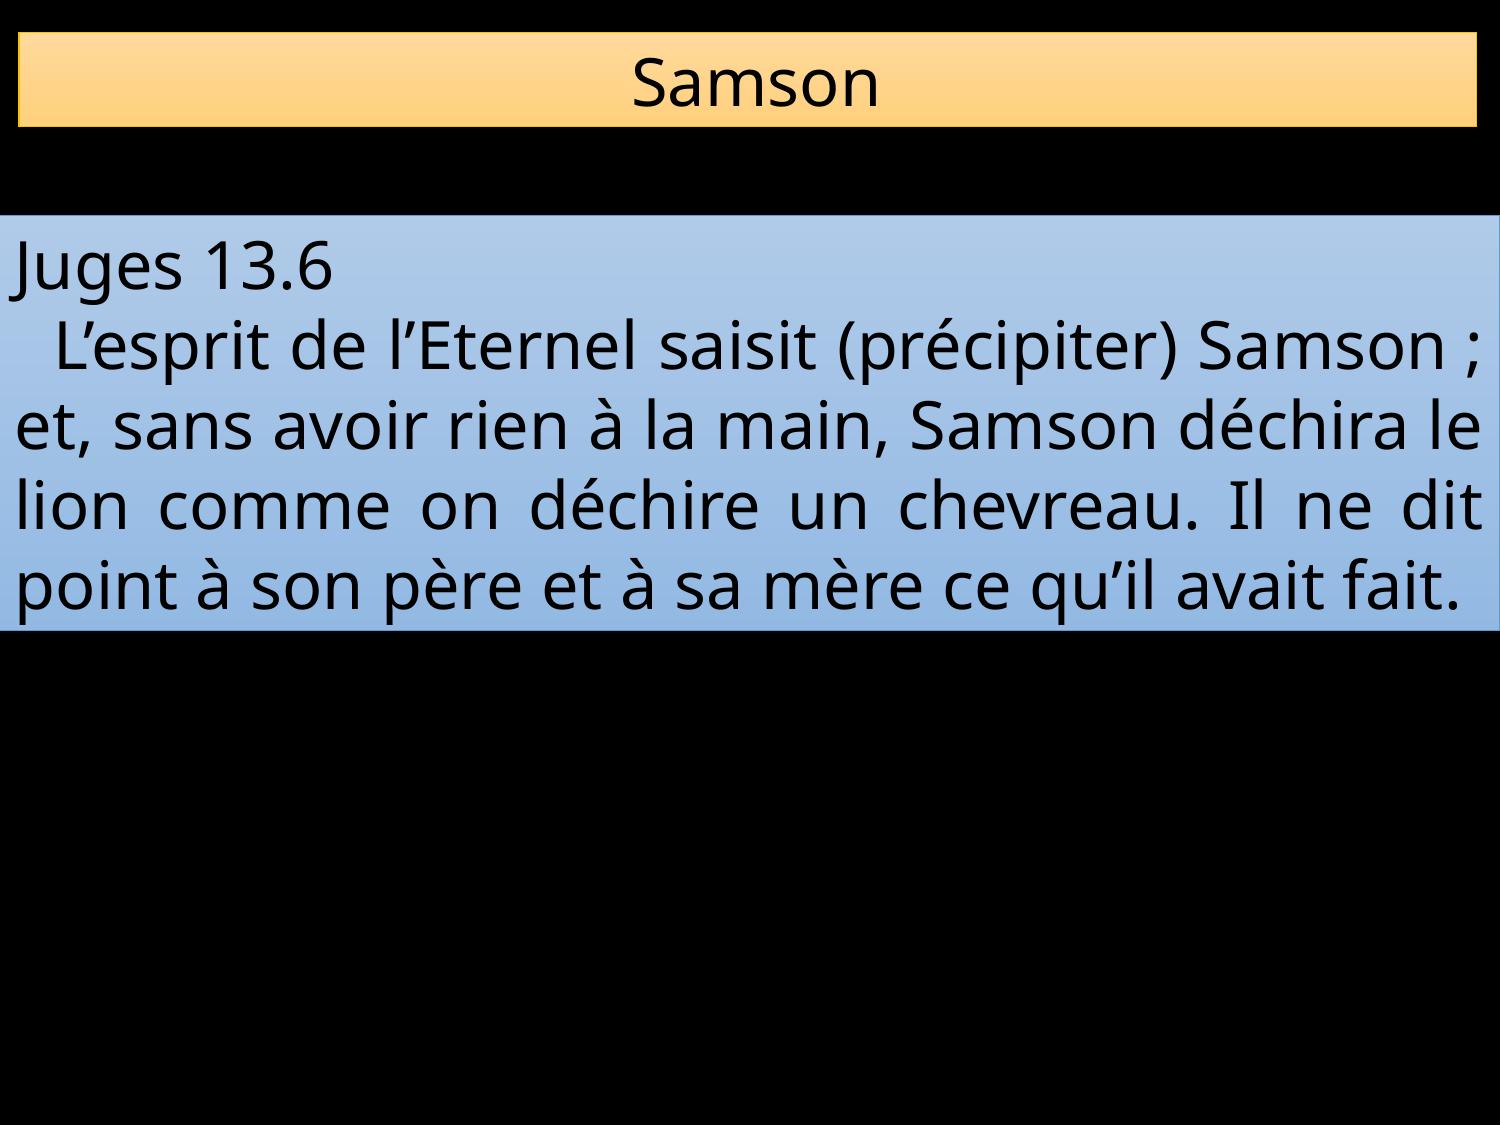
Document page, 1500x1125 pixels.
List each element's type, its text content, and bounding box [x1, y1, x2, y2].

text_box Juges 13.6 L’esprit de l’Eternel saisit (précipiter) Samson ; et, sans avoir rien à la main, Samson déchira le lion comme on déchire un chevreau. Il ne dit point à son père et à sa mère ce qu’il avait fait. [0, 215, 1500, 631]
text_box Samson [19, 32, 1477, 127]
